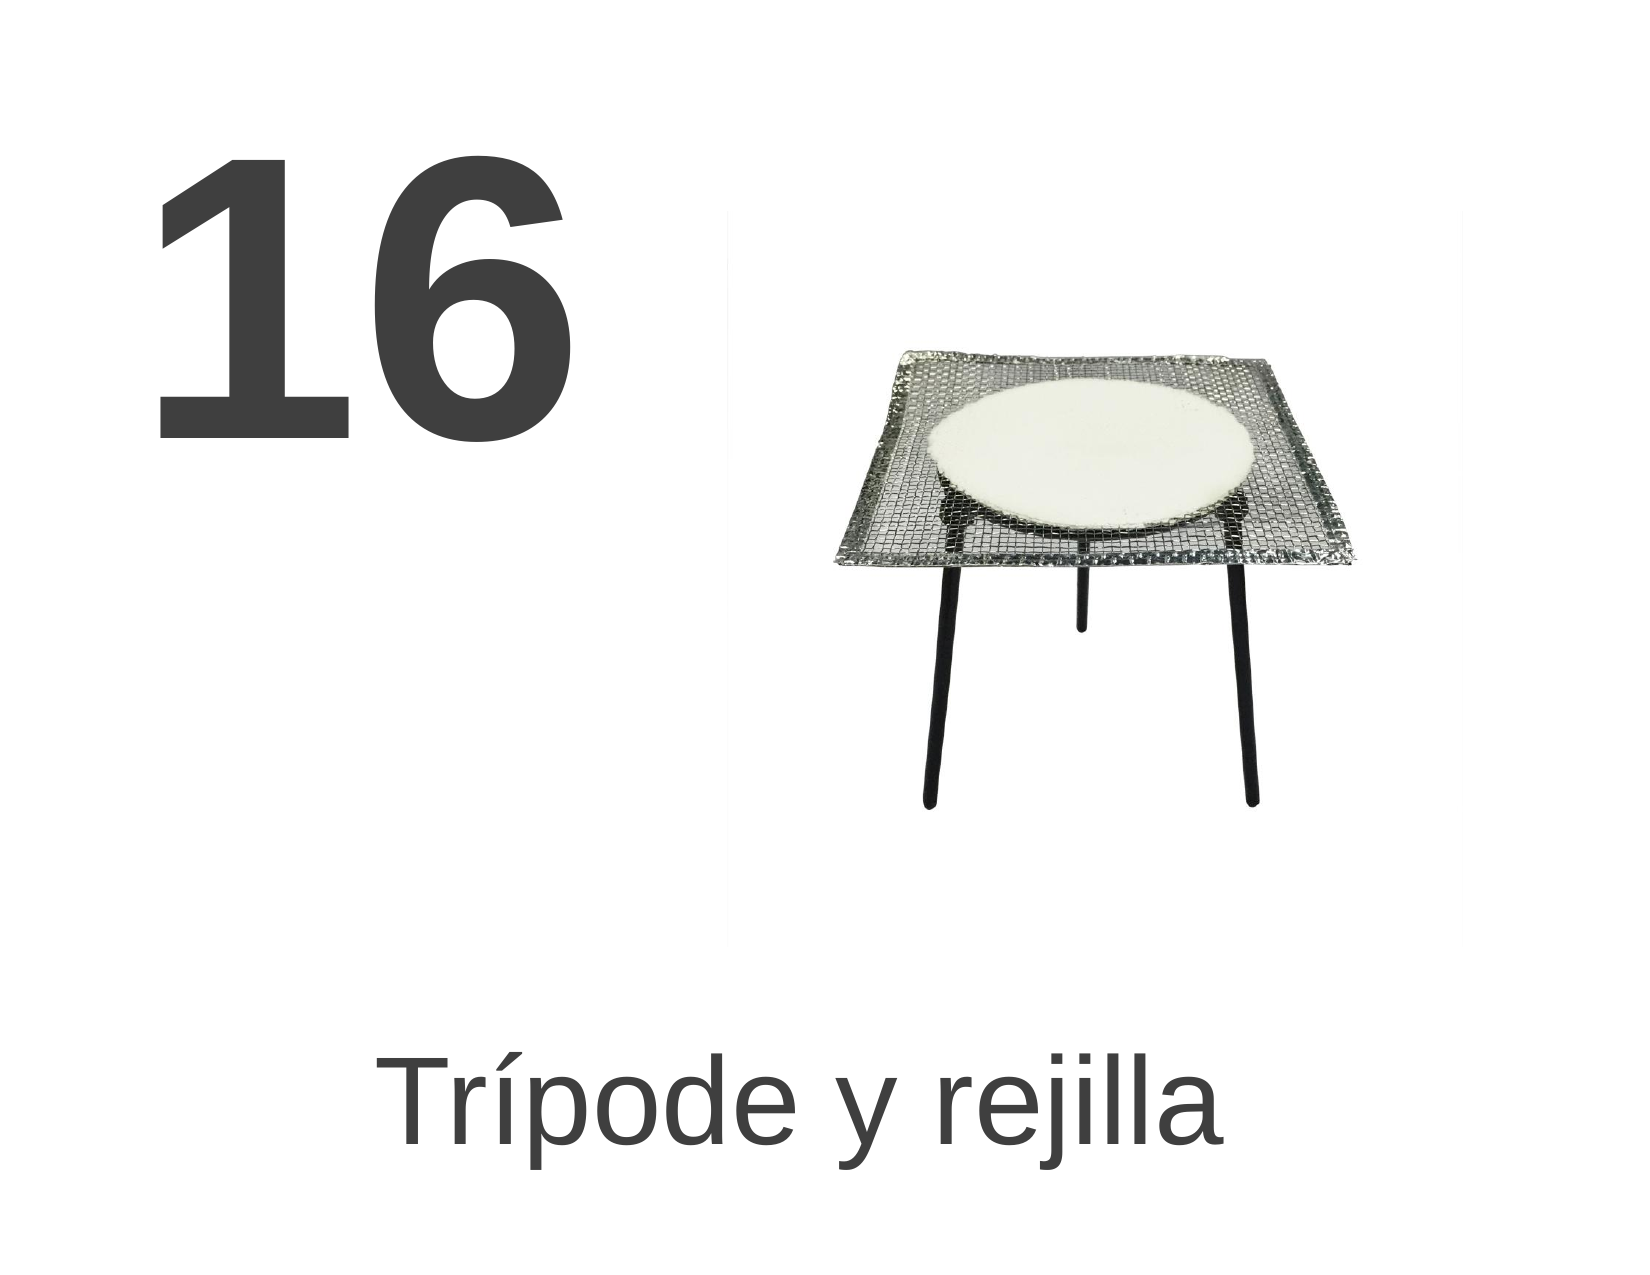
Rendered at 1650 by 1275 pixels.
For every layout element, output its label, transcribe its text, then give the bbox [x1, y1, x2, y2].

picture [727, 211, 1463, 947]
text_box Trípode y rejilla [122, 1012, 1477, 1179]
text_box 16 [105, 83, 616, 534]
